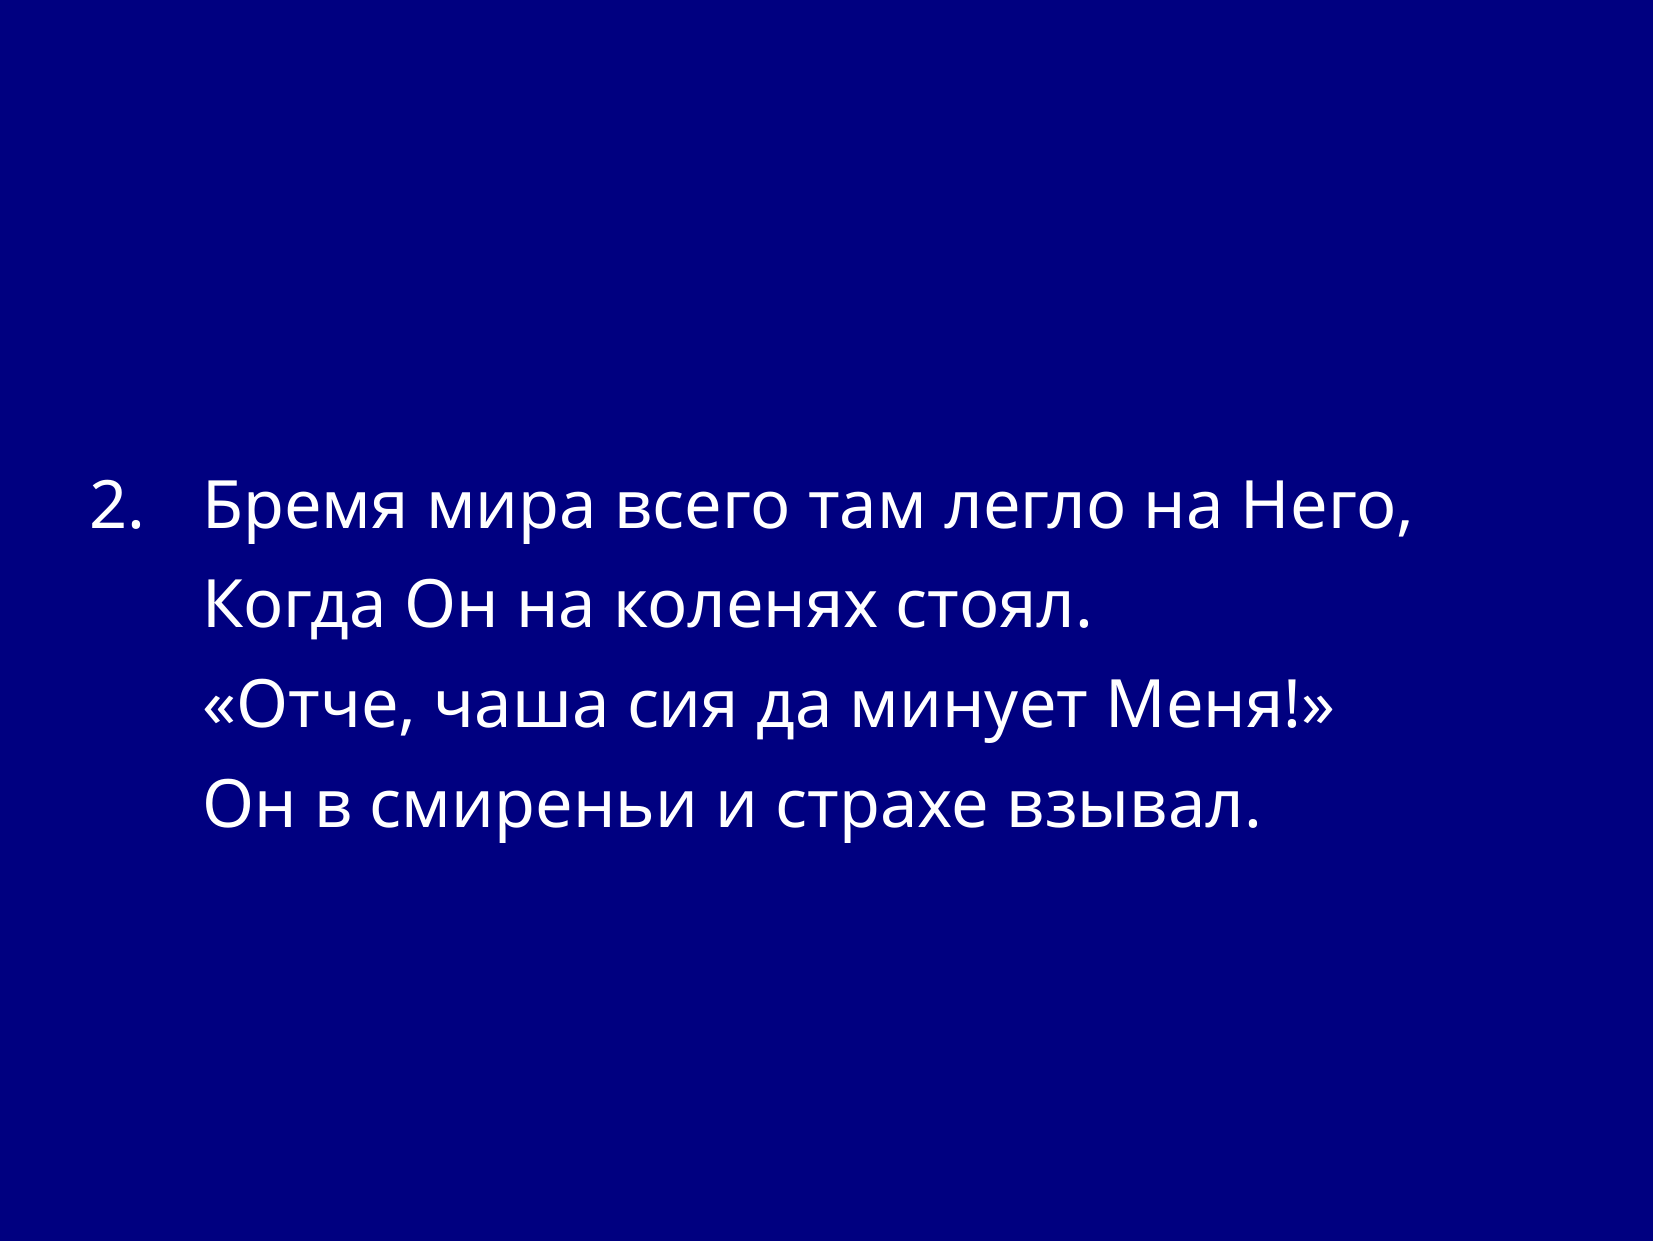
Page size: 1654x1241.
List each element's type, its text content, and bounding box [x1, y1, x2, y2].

text_box 2. Бремя мира всего там легло на Него, Когда Он на коленях стоял. «Отче, чаша сия да минует Меня!» Он в смиреньи и страхе взывал. [75, 150, 1576, 1163]
